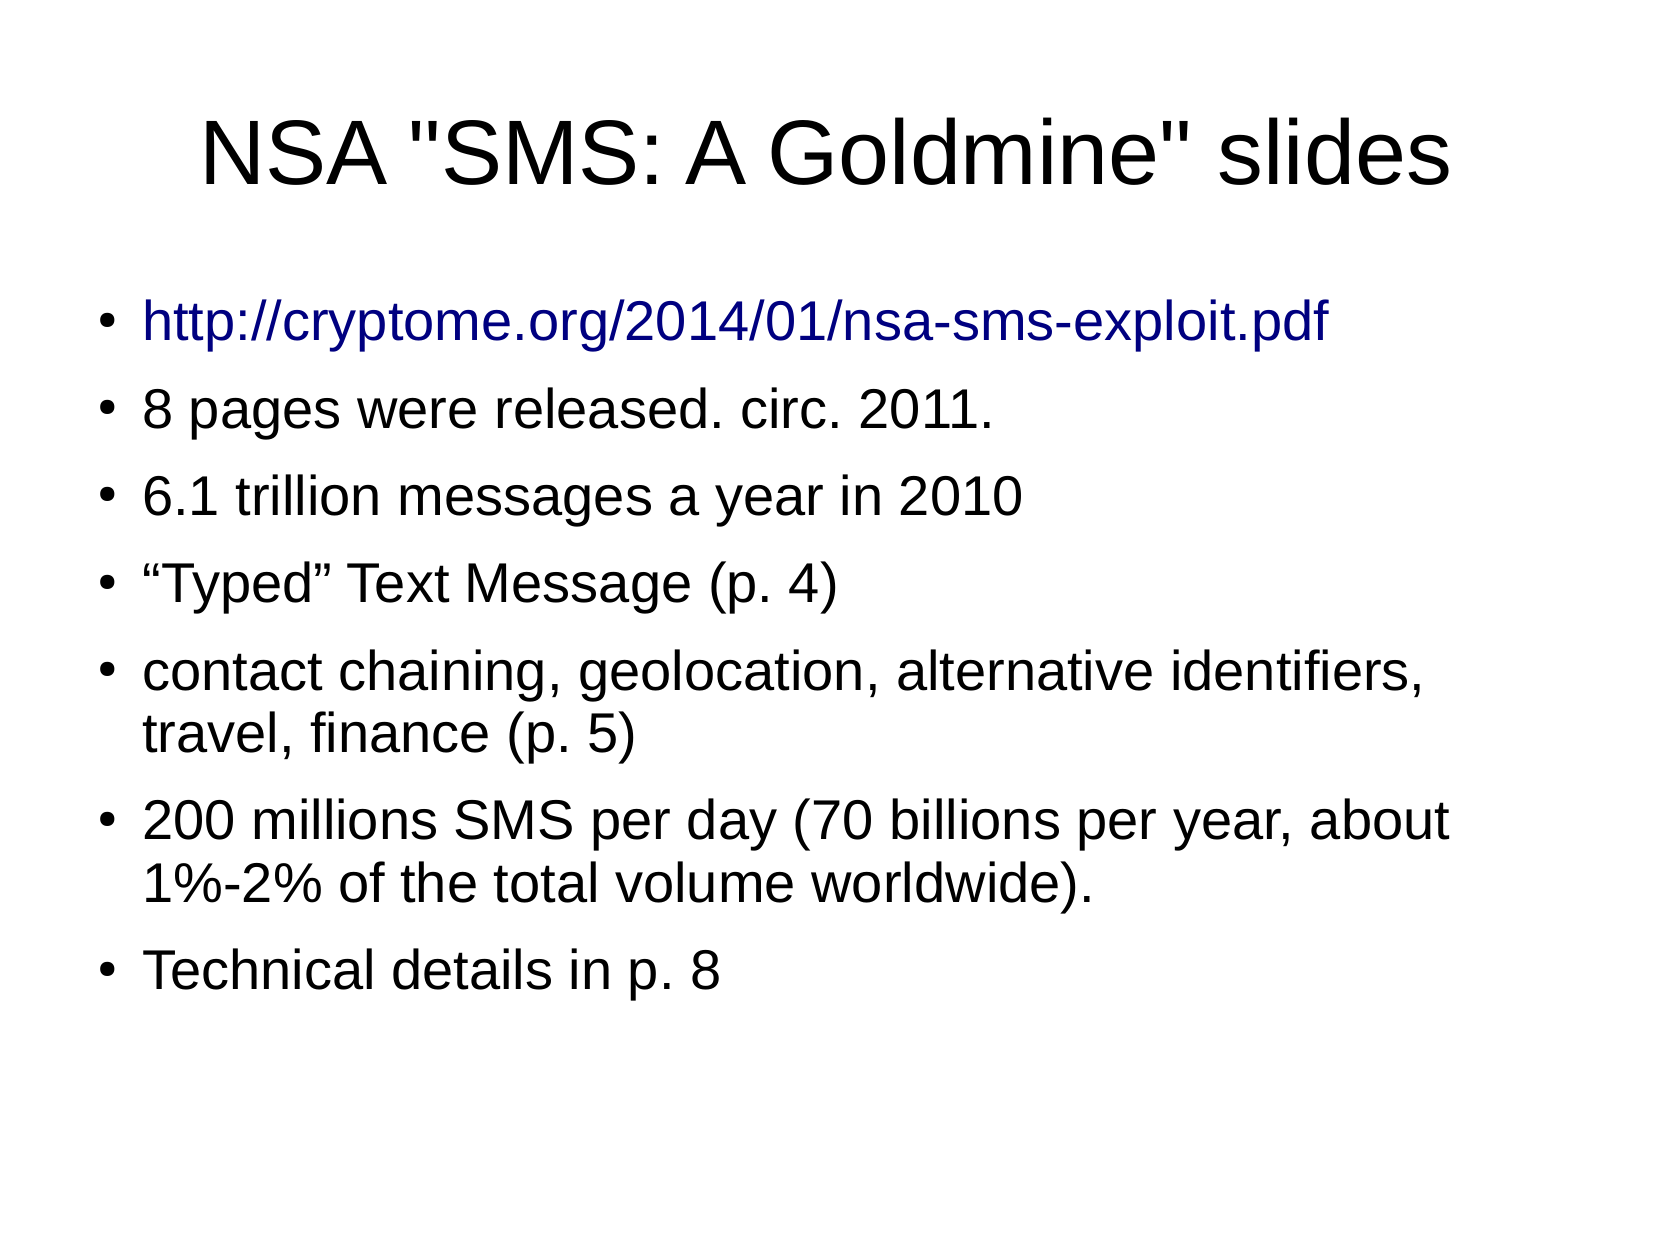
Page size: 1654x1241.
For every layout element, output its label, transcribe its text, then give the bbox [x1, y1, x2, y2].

title NSA "SMS: A Goldmine" slides [82, 49, 1571, 257]
list http://cryptome.org/2014/01/nsa-sms-exploit.pdf 8 pages were released. circ. 2011. 6.1 trillion messages a year in 2010 “Typed” Text Message (p. 4) contact chaining, geolocation, alternative identifiers, travel, finance (p. 5) 200 millions SMS per day (70 billions per year, about 1%-2% of the total volume worldwide). Technical details in p. 8 [82, 290, 1538, 1010]
